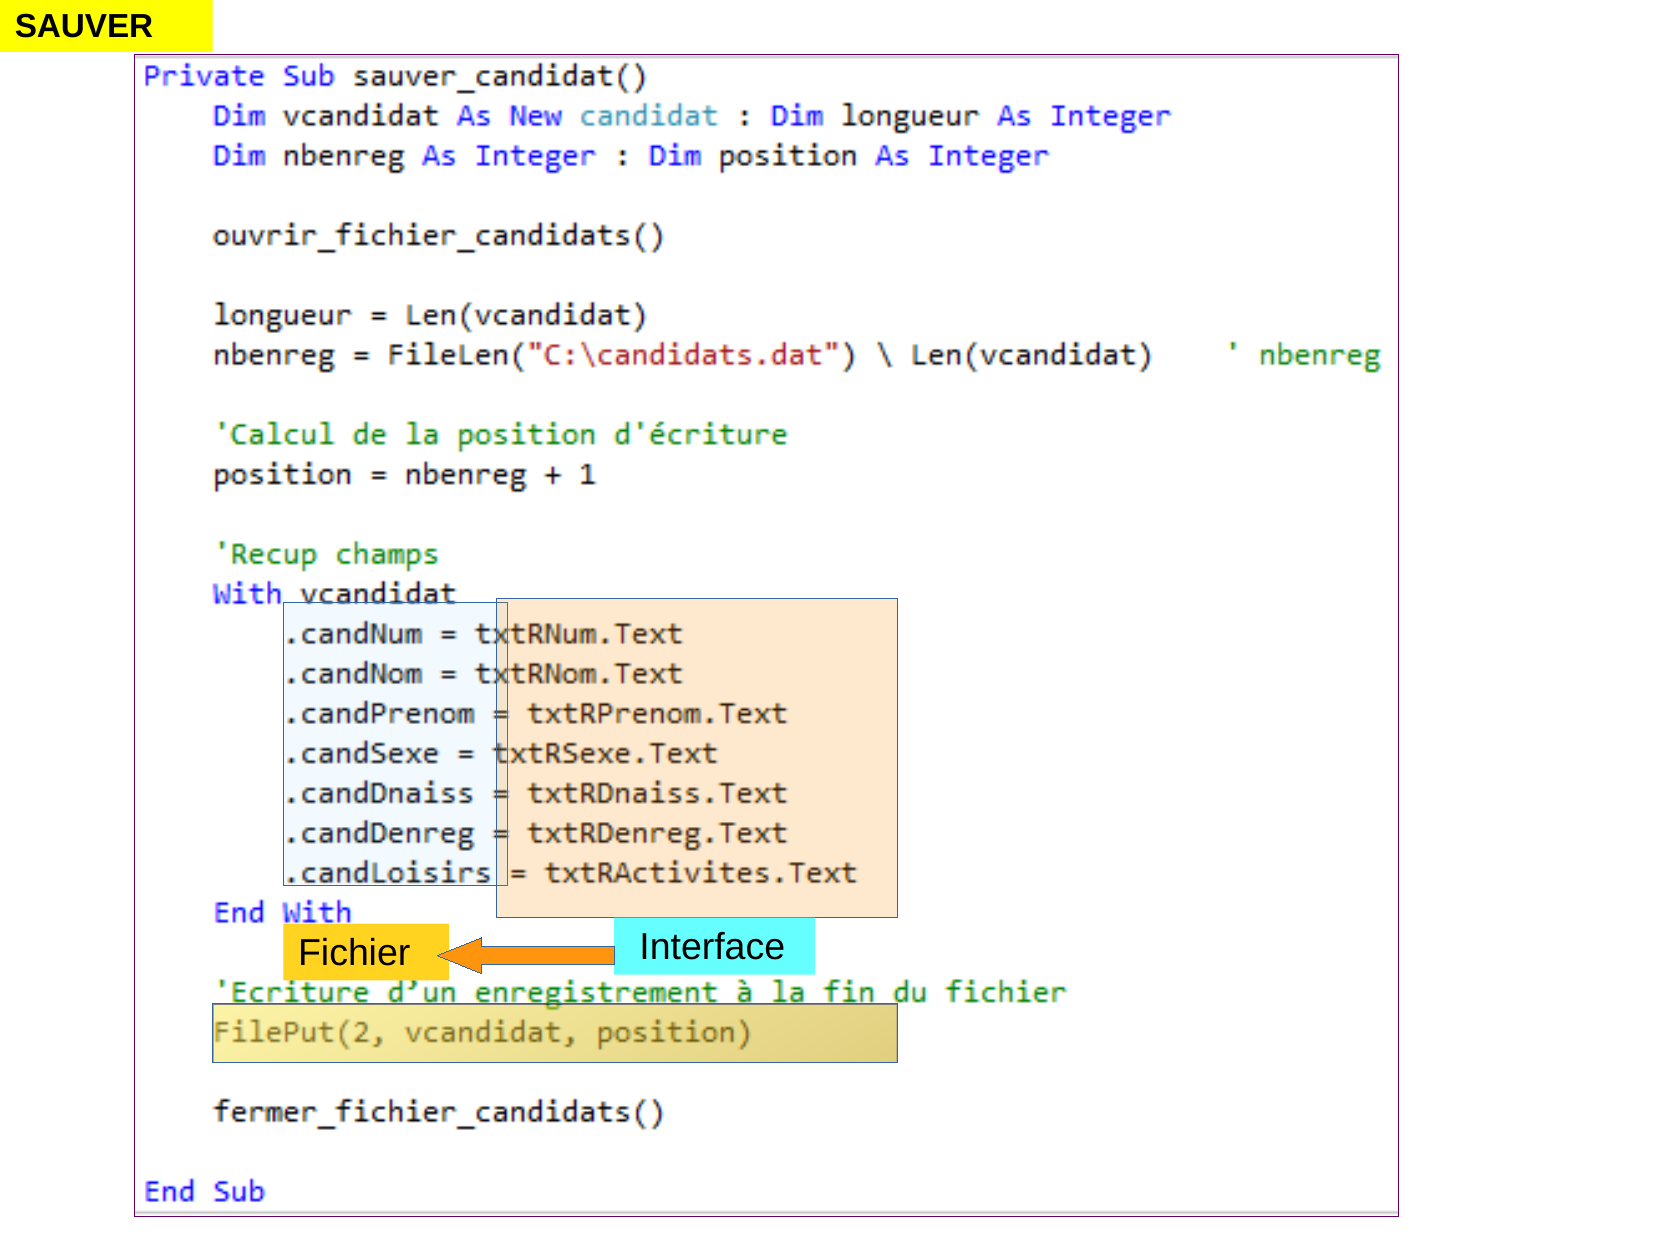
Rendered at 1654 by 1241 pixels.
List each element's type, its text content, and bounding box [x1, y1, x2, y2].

text_box [437, 937, 615, 974]
text_box [283, 598, 898, 918]
text_box [212, 1003, 898, 1063]
picture [134, 54, 1399, 1217]
text_box SAUVER [0, 0, 213, 52]
text_box Interface [614, 917, 815, 975]
text_box Fichier [283, 923, 449, 981]
